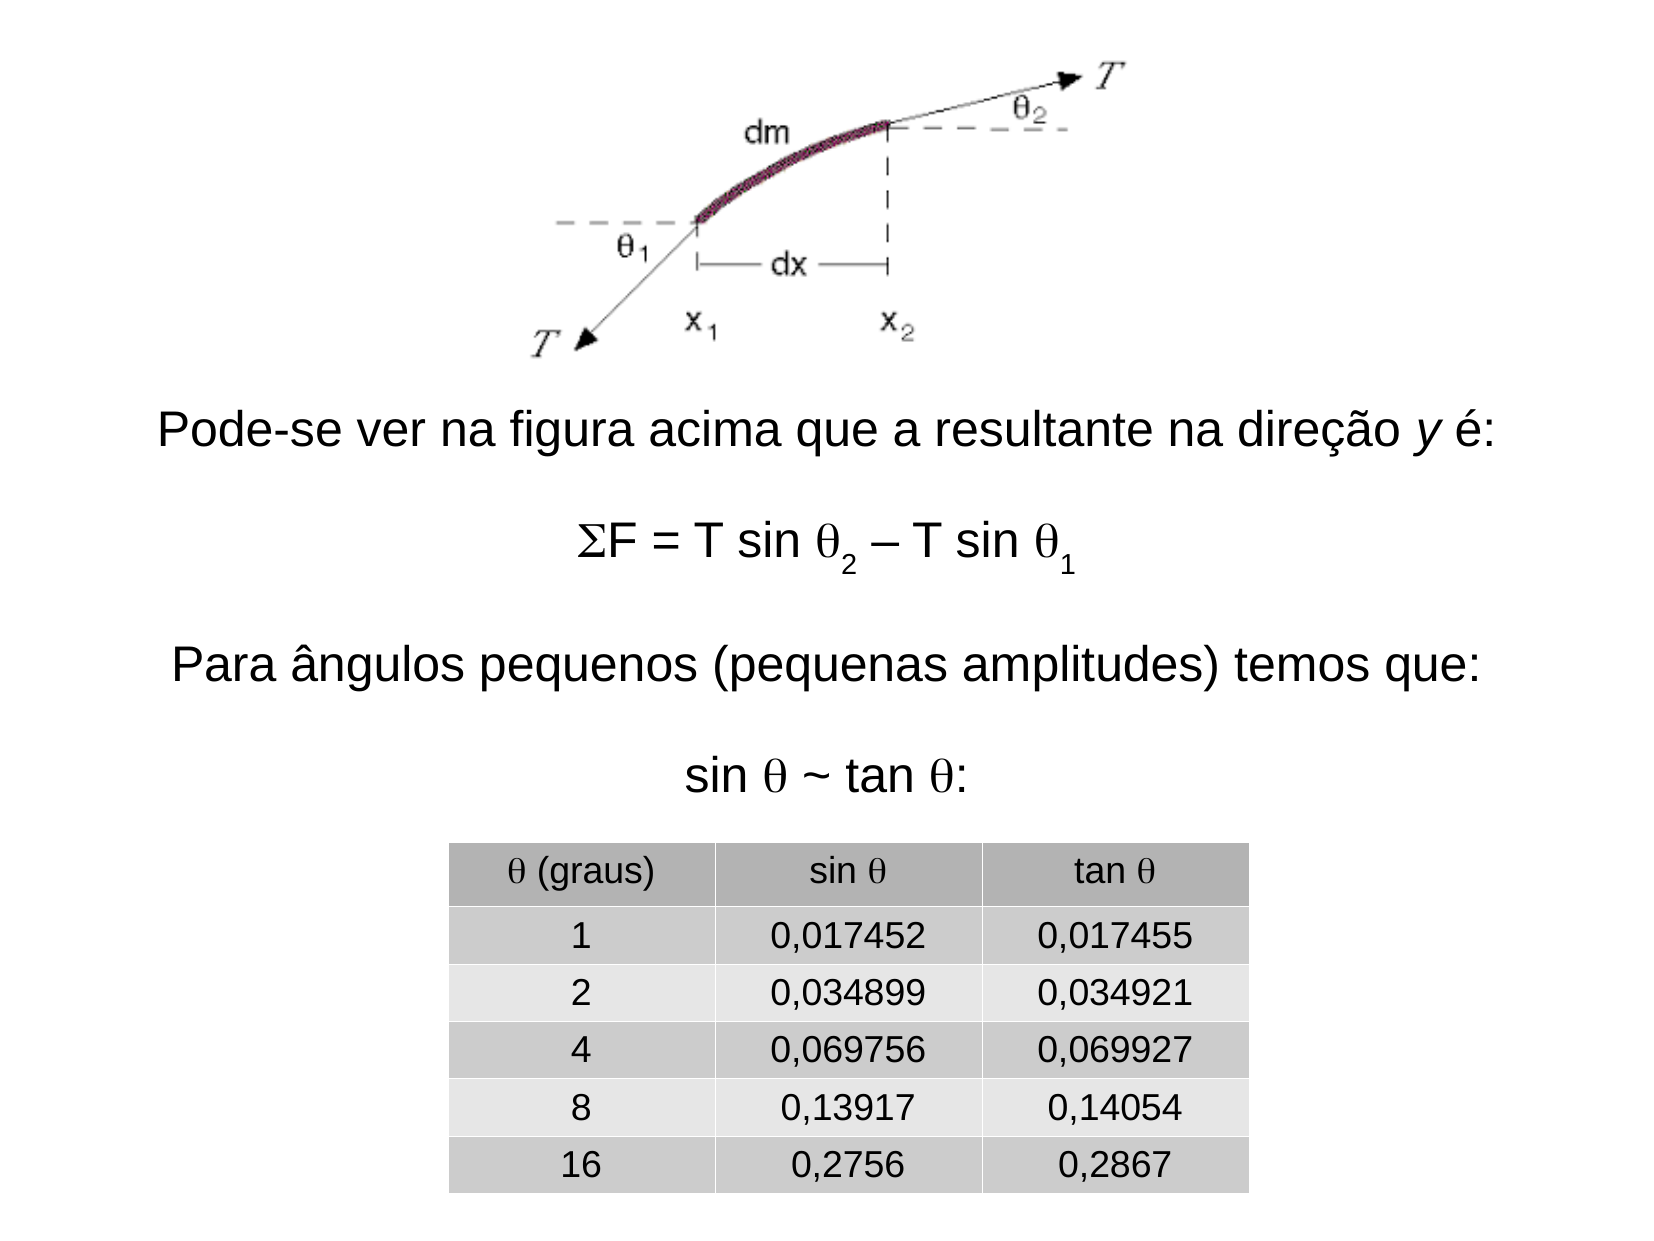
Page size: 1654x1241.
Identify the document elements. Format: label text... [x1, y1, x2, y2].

table_cell 4 [449, 1022, 715, 1078]
table_cell 0,017452 [716, 907, 982, 964]
table_cell 0,14054 [983, 1079, 1249, 1136]
table_cell 16 [449, 1137, 715, 1193]
table_cell 0,069756 [716, 1022, 982, 1078]
table_cell 0,017455 [983, 907, 1249, 964]
subtitle Pode-se ver na figura acima que a resultante na direção y é: SF = T sin q2 – T sin q1 Para ângulos pequenos (pequenas amplitudes) temos que: sin q ~ tan q: [82, 377, 1571, 827]
table_cell 0,2867 [983, 1137, 1249, 1193]
table_cell 0,2756 [716, 1137, 982, 1193]
table_header q (graus) [449, 843, 715, 906]
table_cell 0,13917 [716, 1079, 982, 1136]
table_header tan q [983, 843, 1249, 906]
table_cell 0,034899 [716, 965, 982, 1021]
table_cell 0,069927 [983, 1022, 1249, 1078]
table_header sin q [716, 843, 982, 906]
table_cell 0,034921 [983, 965, 1249, 1021]
table_cell 2 [449, 965, 715, 1021]
table_cell 1 [449, 907, 715, 964]
table_cell 8 [449, 1079, 715, 1136]
picture [525, 59, 1133, 361]
